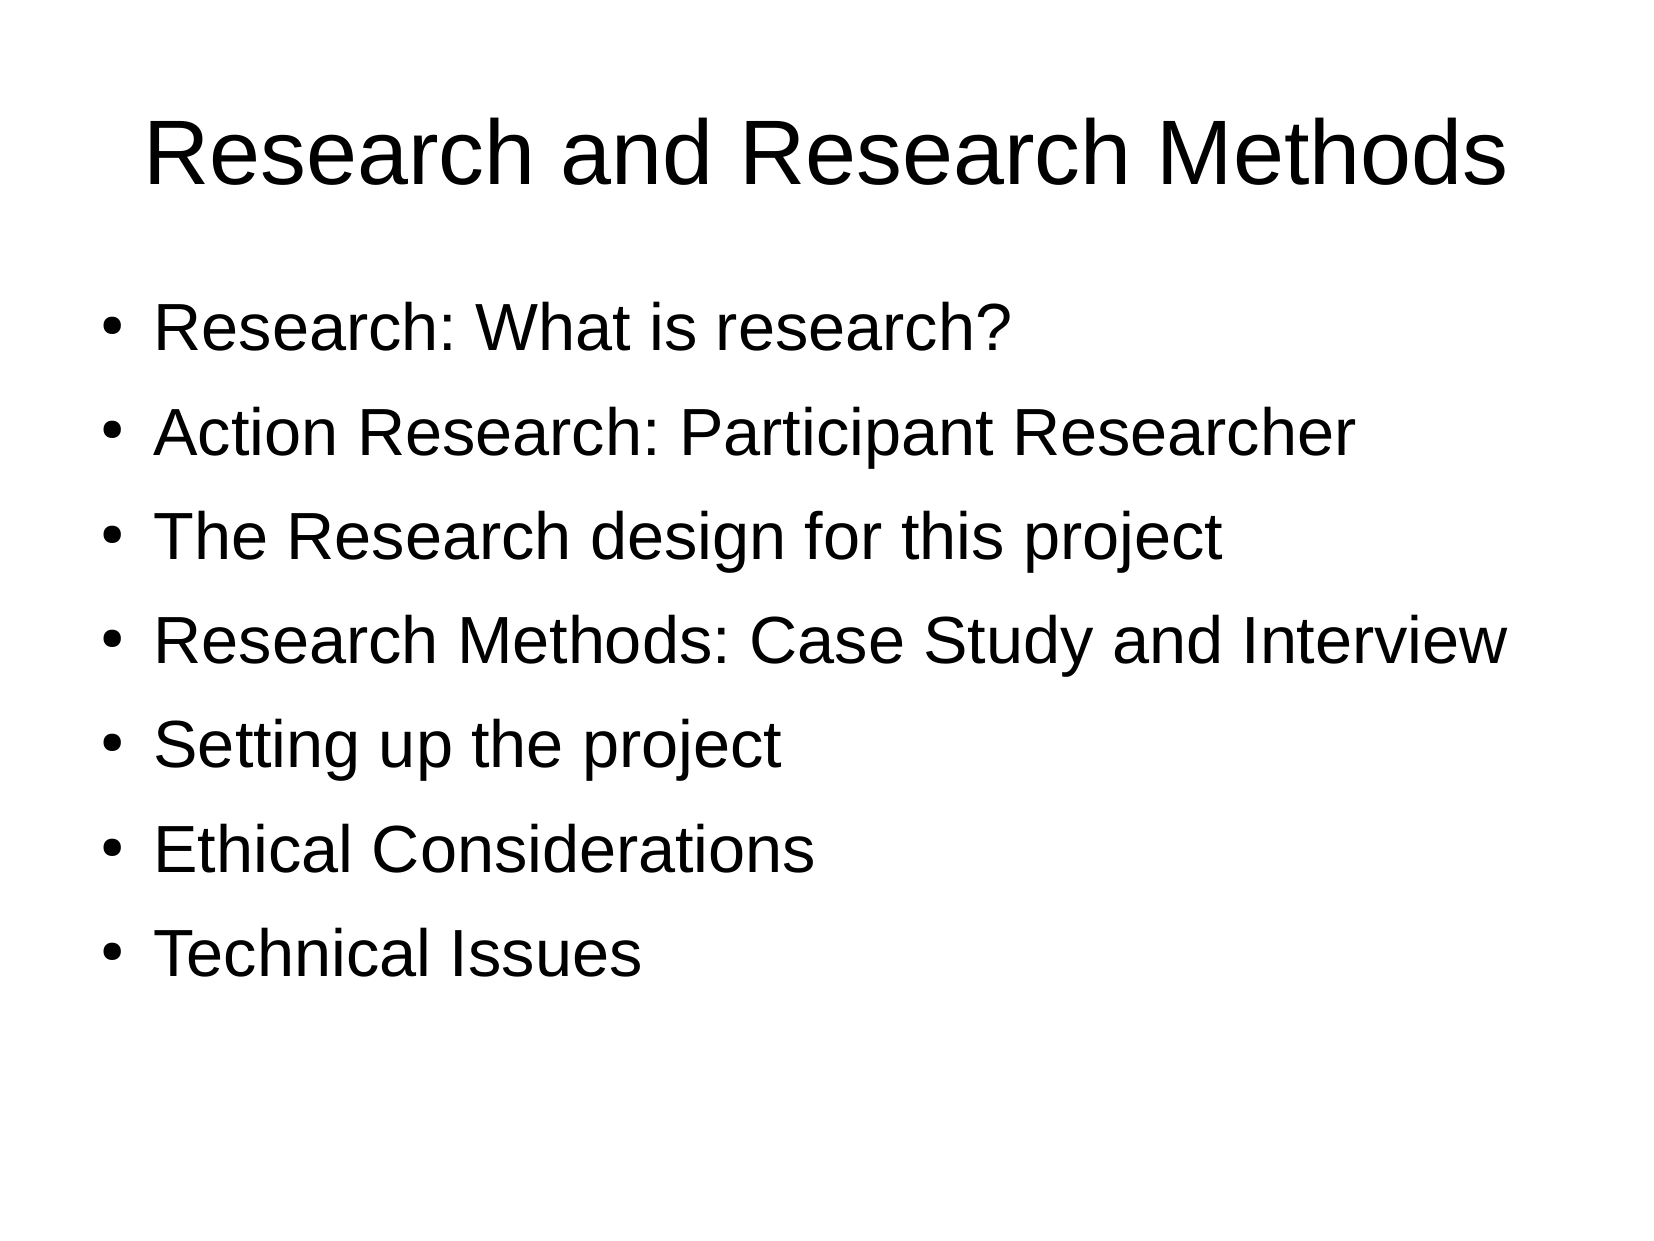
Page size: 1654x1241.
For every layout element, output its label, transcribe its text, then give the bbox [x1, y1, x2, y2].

title Research and Research Methods [82, 56, 1571, 250]
list Research: What is research? Action Research: Participant Researcher The Research design for this project Research Methods: Case Study and Interview Setting up the project Ethical Considerations Technical Issues [82, 290, 1571, 1109]
